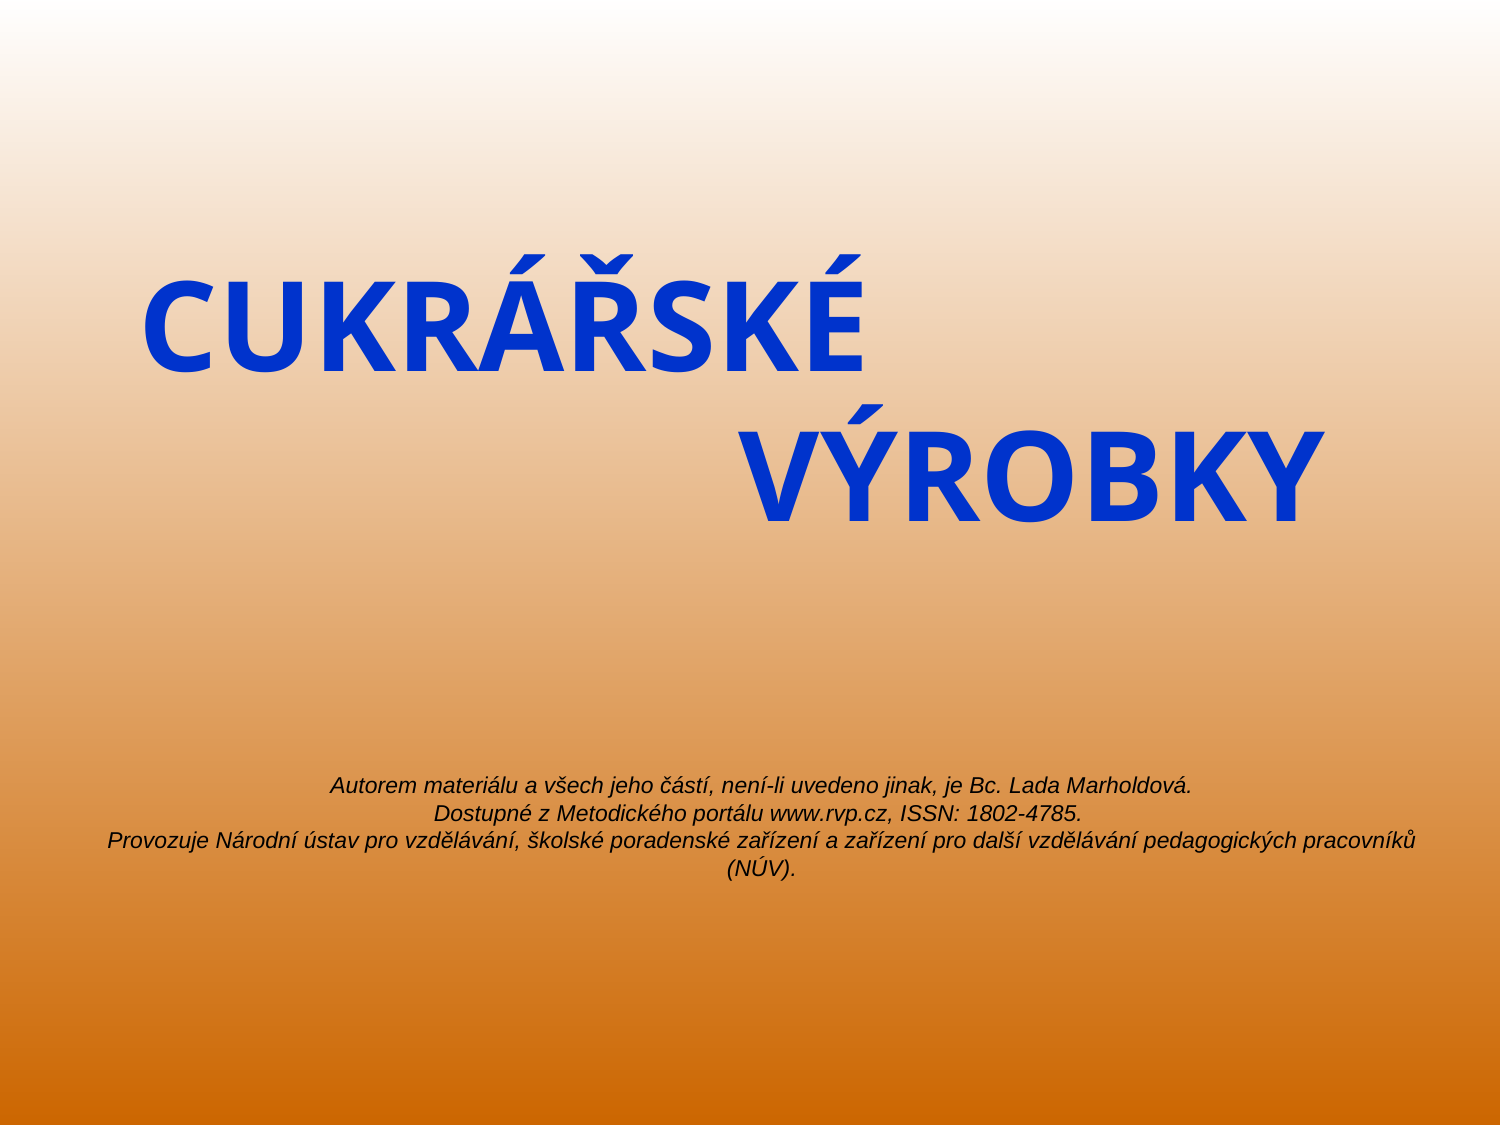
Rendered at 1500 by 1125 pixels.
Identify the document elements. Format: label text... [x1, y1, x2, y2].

text_box Autorem materiálu a všech jeho částí, není-li uvedeno jinak, je Bc. Lada Marholdová. Dostupné z Metodického portálu www.rvp.cz, ISSN: 1802-4785. Provozuje Národní ústav pro vzdělávání, školské poradenské zařízení a zařízení pro další vzdělávání pedagogických pracovníků (NÚV). [76, 763, 1448, 889]
title CUKRÁŘSKÉ VÝROBKY [123, 184, 1399, 555]
